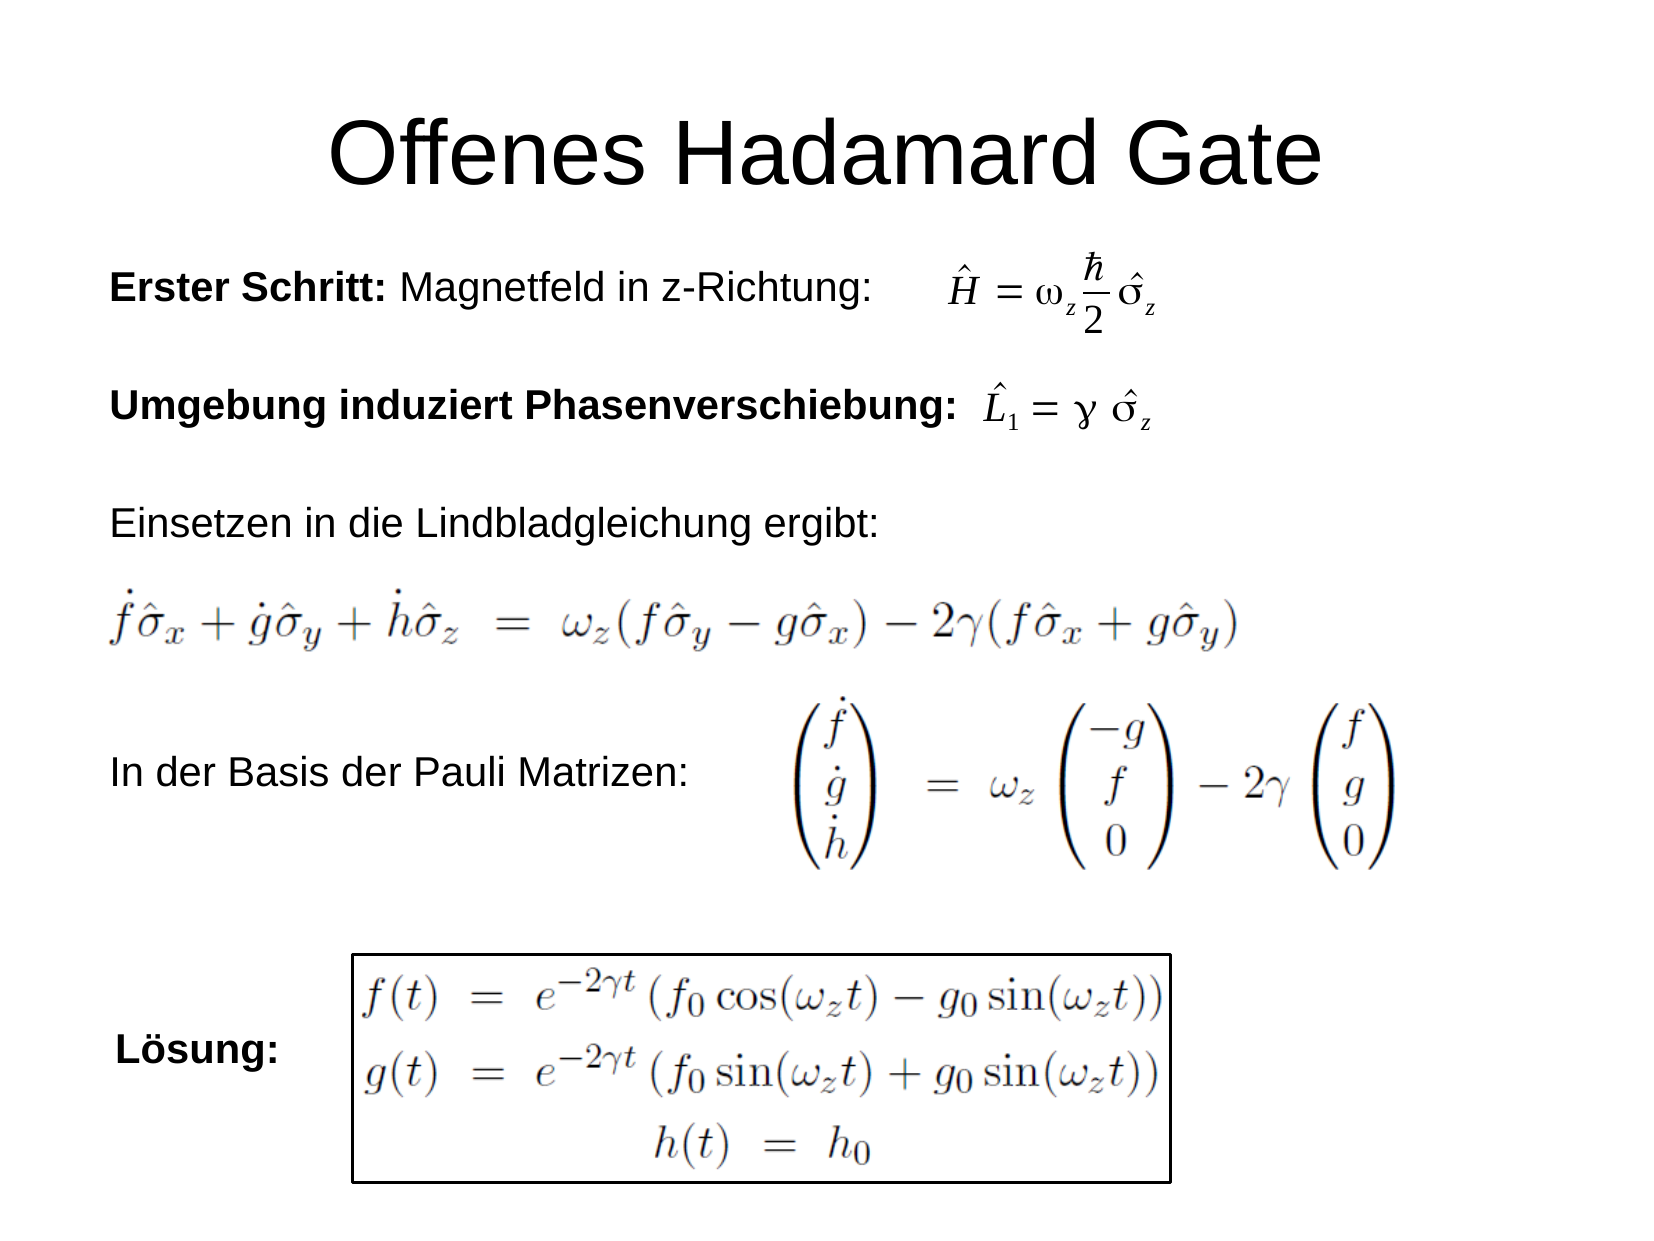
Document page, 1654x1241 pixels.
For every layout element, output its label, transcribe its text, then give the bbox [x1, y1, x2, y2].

picture [780, 684, 1406, 888]
chart [938, 248, 1163, 343]
chart [974, 379, 1158, 438]
title Offenes Hadamard Gate [82, 49, 1571, 257]
picture [354, 955, 1170, 1182]
text_box In der Basis der Pauli Matrizen: [94, 740, 705, 804]
text_box Einsetzen in die Lindbladgleichung ergibt: [94, 492, 895, 556]
picture [67, 571, 1241, 674]
text_box Erster Schritt: Magnetfeld in z-Richtung: [94, 256, 888, 320]
text_box Umgebung induziert Phasenverschiebung: [94, 374, 973, 438]
text_box Lösung: [100, 1018, 295, 1081]
